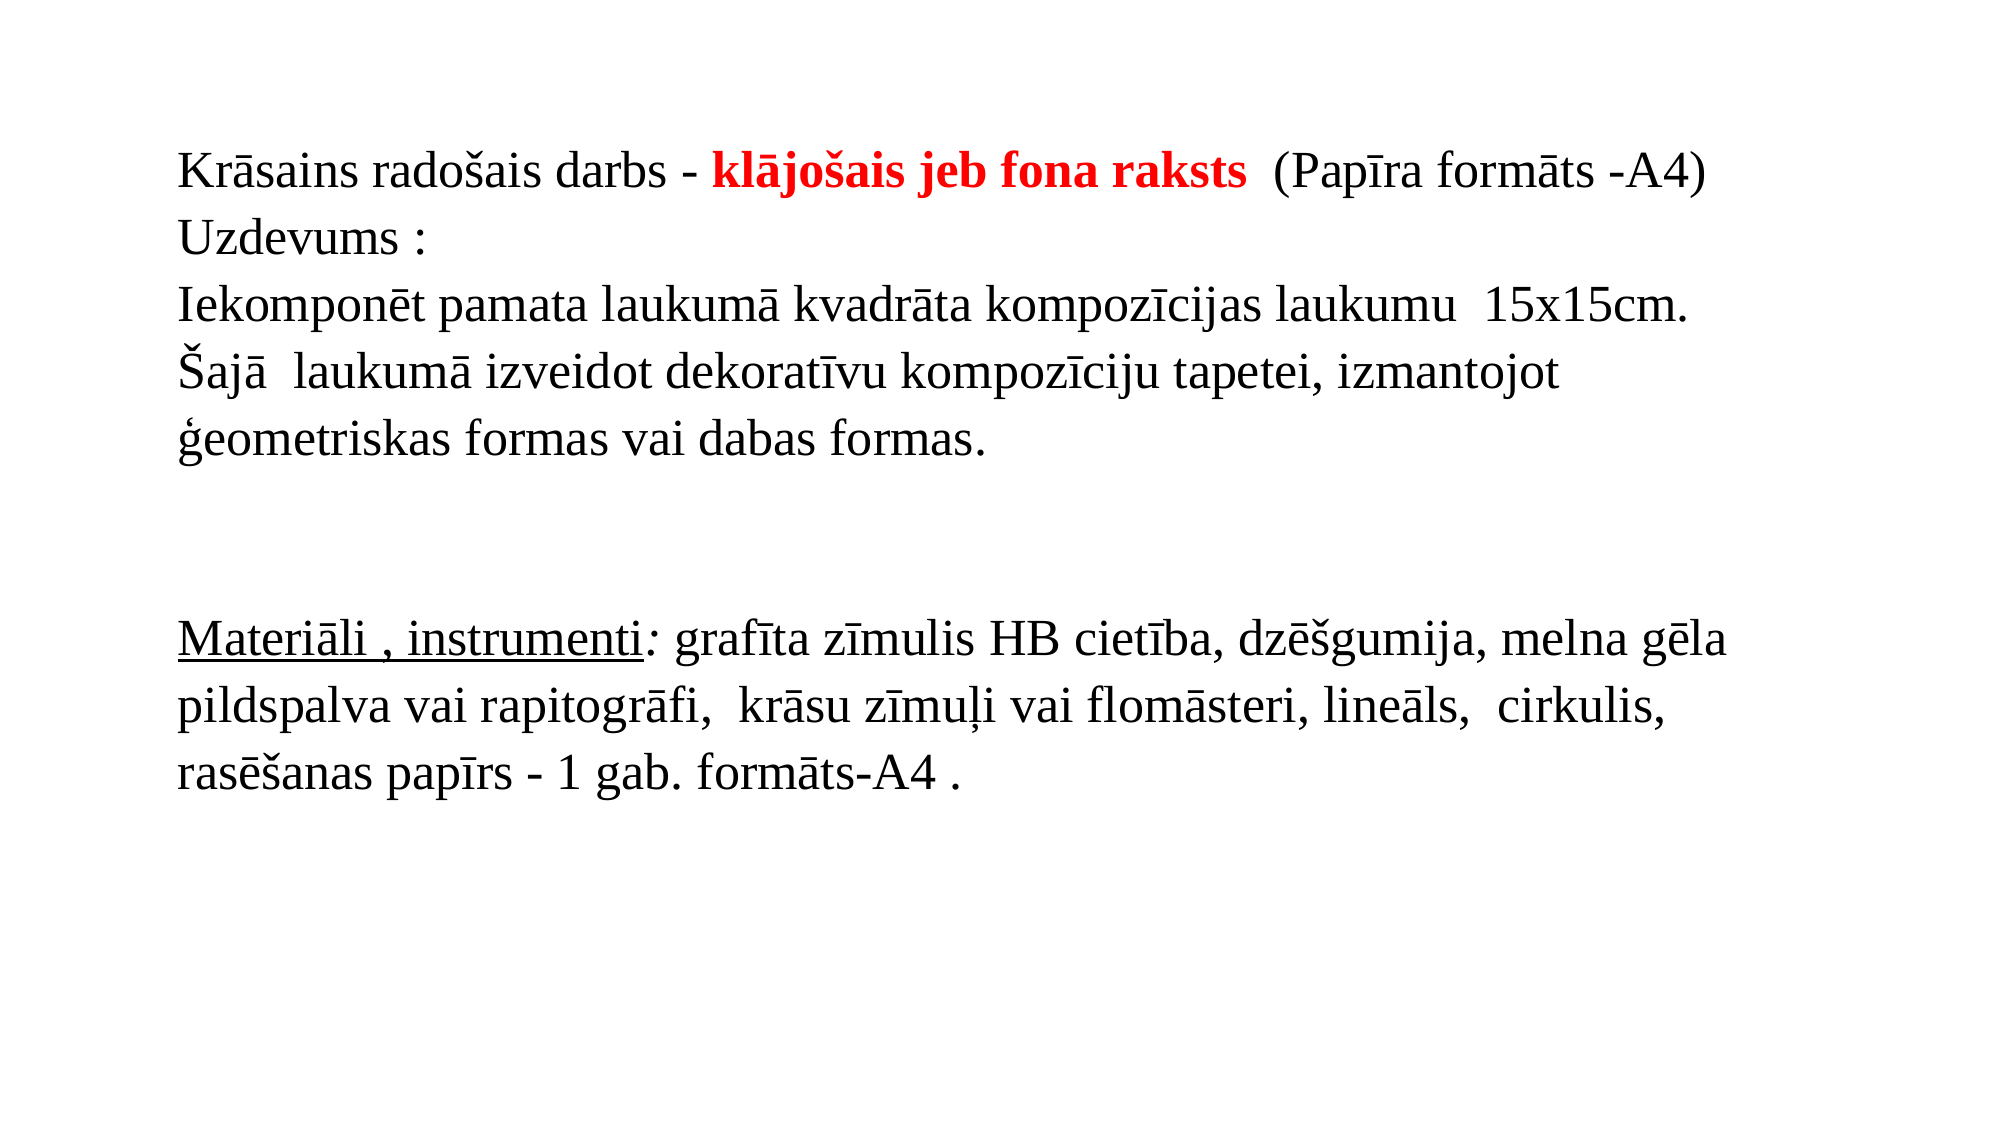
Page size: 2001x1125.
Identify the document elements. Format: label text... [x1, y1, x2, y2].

title Krāsains radošais darbs - klājošais jeb fona raksts (Papīra formāts -A4) Uzdevums : Iekomponēt pamata laukumā kvadrāta kompozīcijas laukumu 15x15cm. Šajā laukumā izveidot dekoratīvu kompozīciju tapetei, izmantojot ģeometriskas formas vai dabas formas. Materiāli , instrumenti: grafīta zīmulis HB cietība, dzēšgumija, melna gēla pildspalva vai rapitogrāfi, krāsu zīmuļi vai flomāsteri, lineāls, cirkulis, rasēšanas papīrs - 1 gab. formāts-A4 . [137, 84, 1863, 887]
